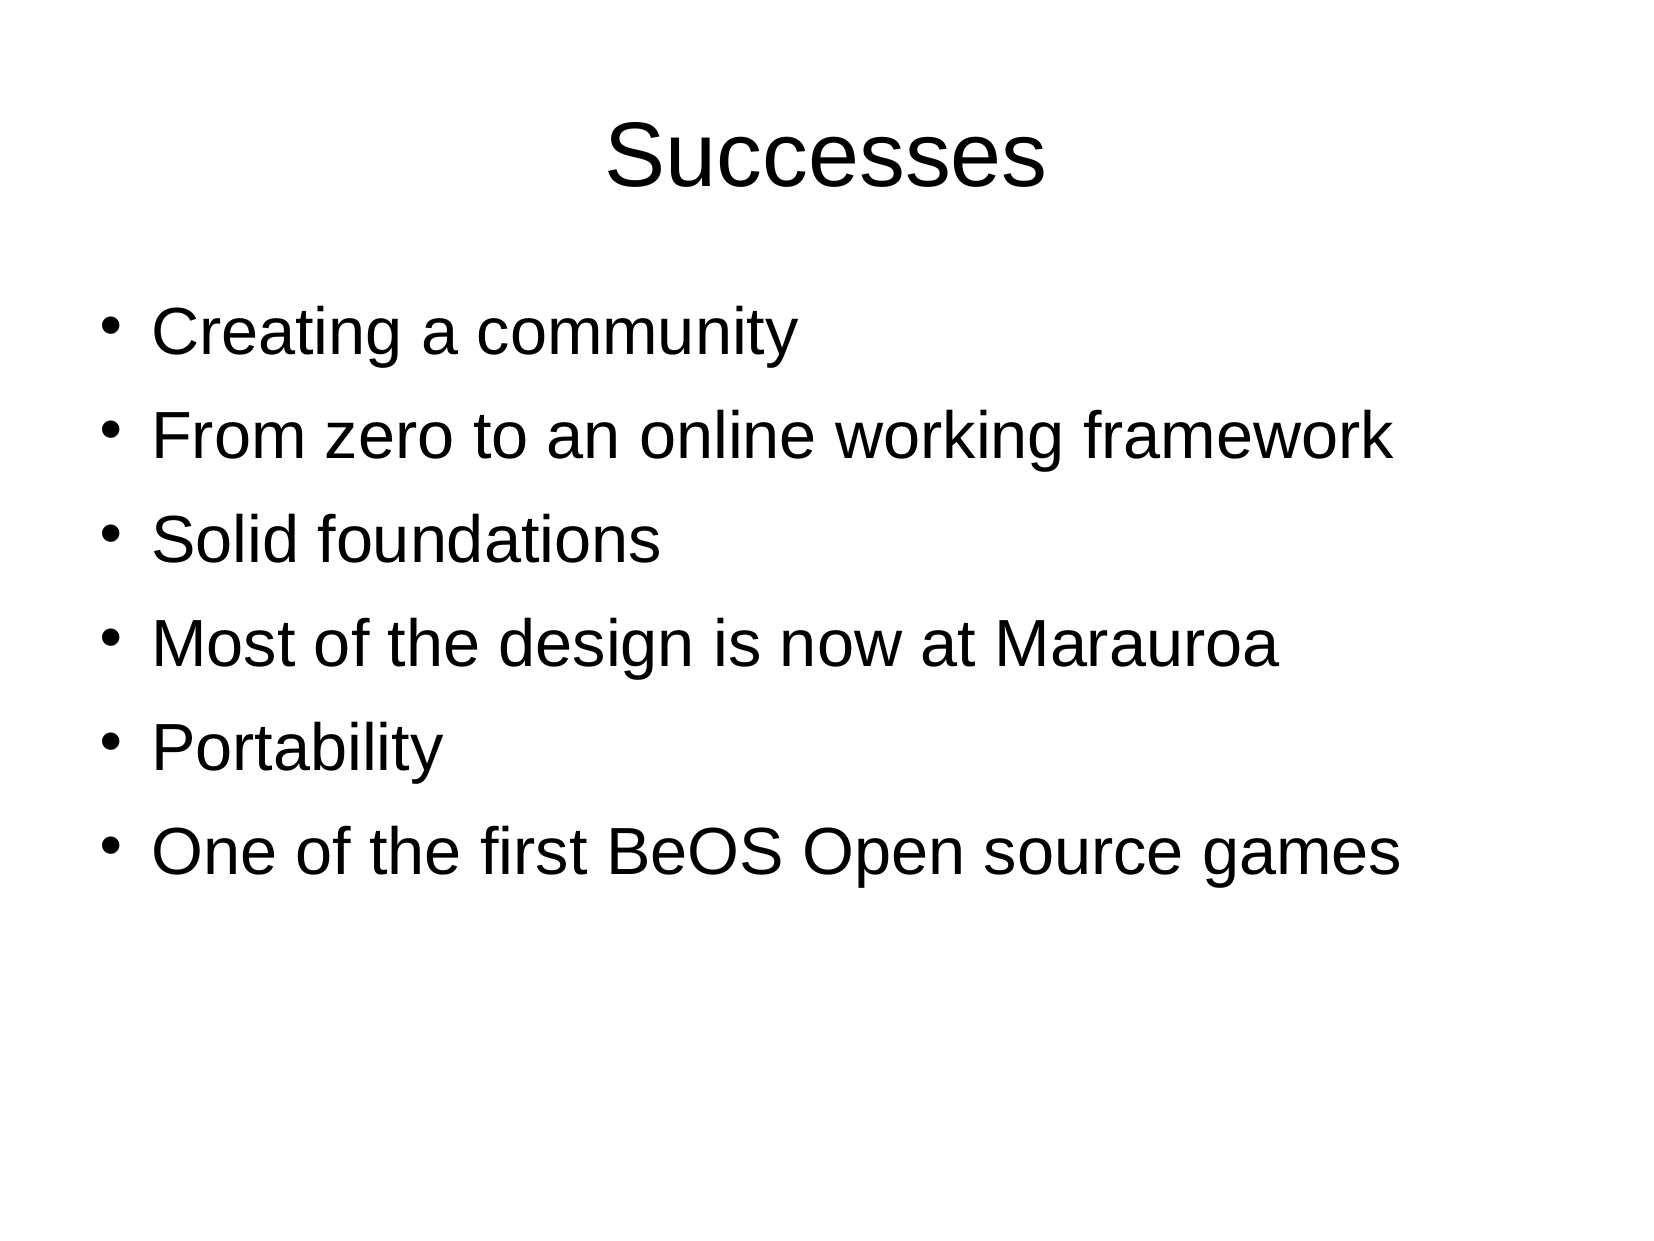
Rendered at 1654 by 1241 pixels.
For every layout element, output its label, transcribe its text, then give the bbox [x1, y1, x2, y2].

list Creating a community From zero to an online working framework Solid foundations Most of the design is now at Marauroa Portability One of the first BeOS Open source games [82, 290, 1571, 1109]
title Successes [82, 49, 1571, 257]
